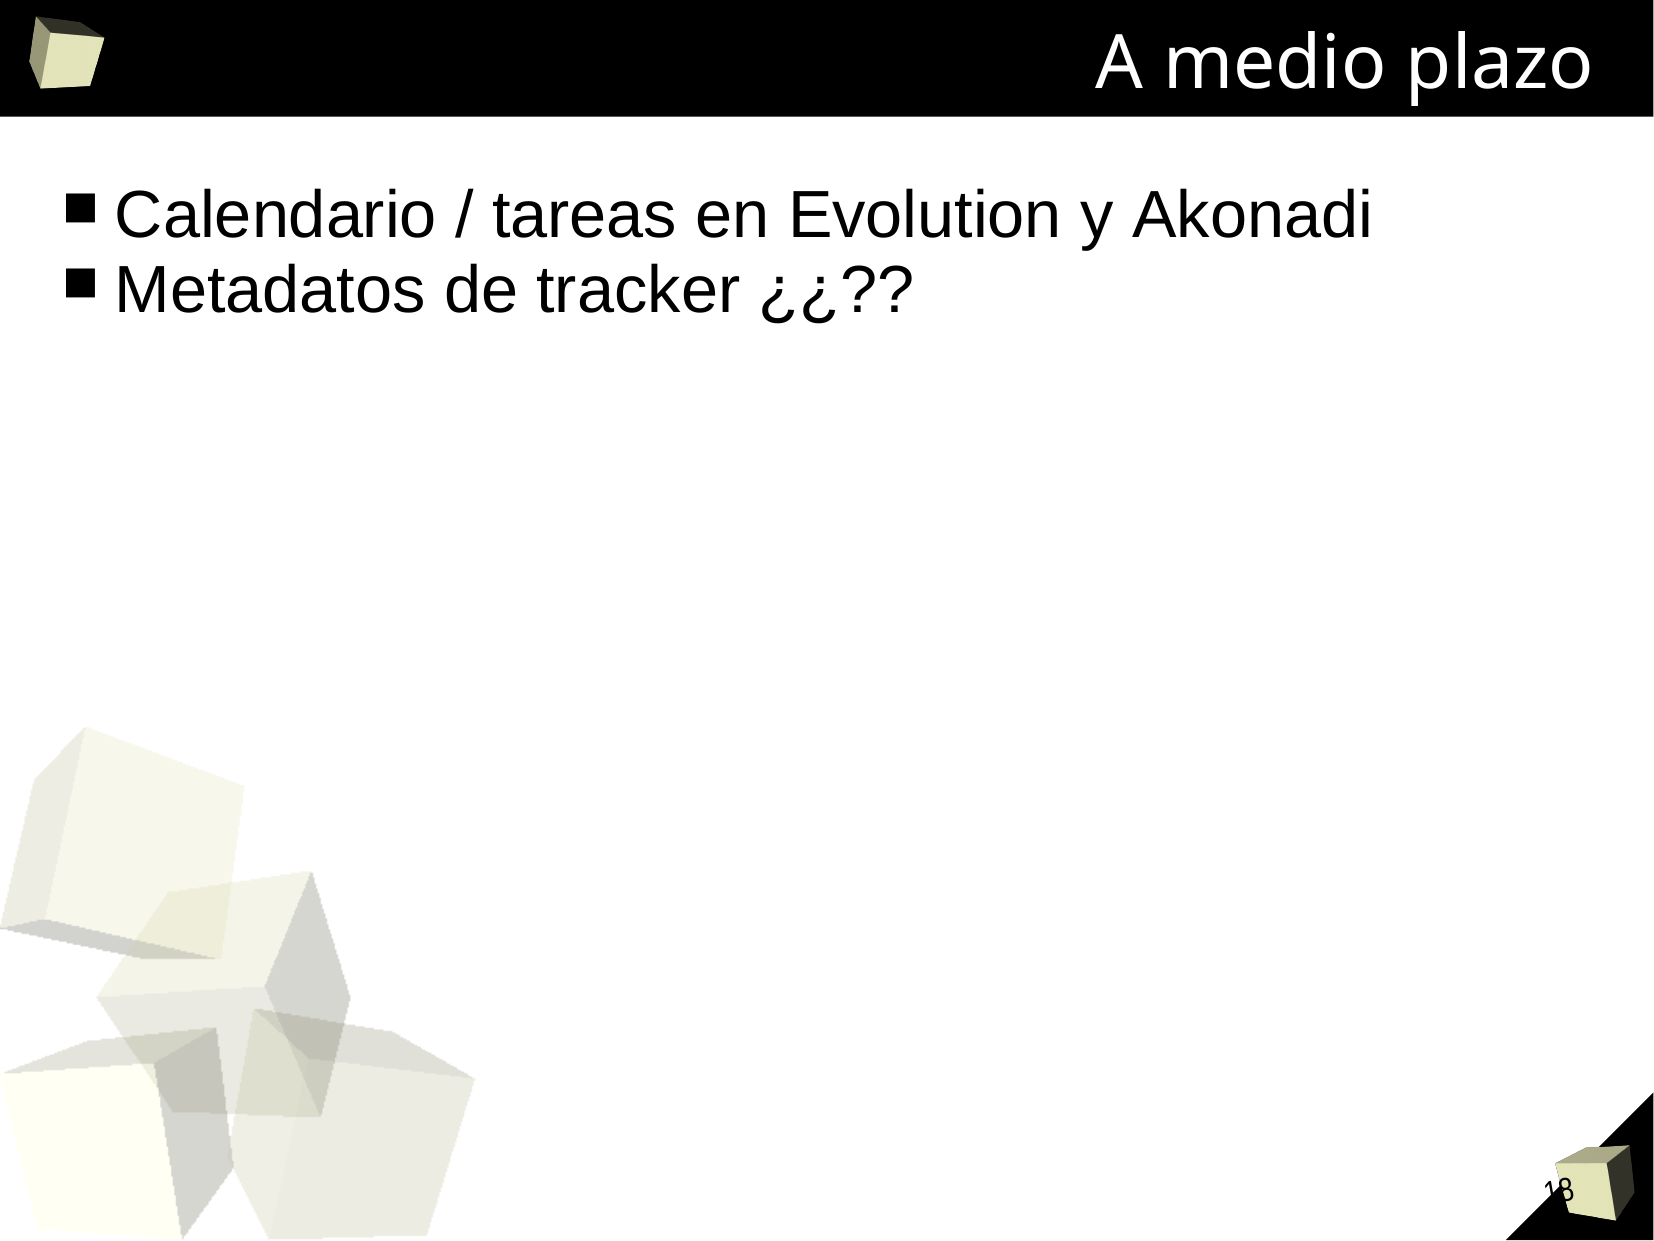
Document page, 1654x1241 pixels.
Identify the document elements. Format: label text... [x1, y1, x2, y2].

picture [0, 726, 477, 1241]
list Calendario / tareas en Evolution y Akonadi Metadatos de tracker ¿¿?? [44, 177, 1611, 1200]
title A medio plazo [118, 6, 1595, 112]
